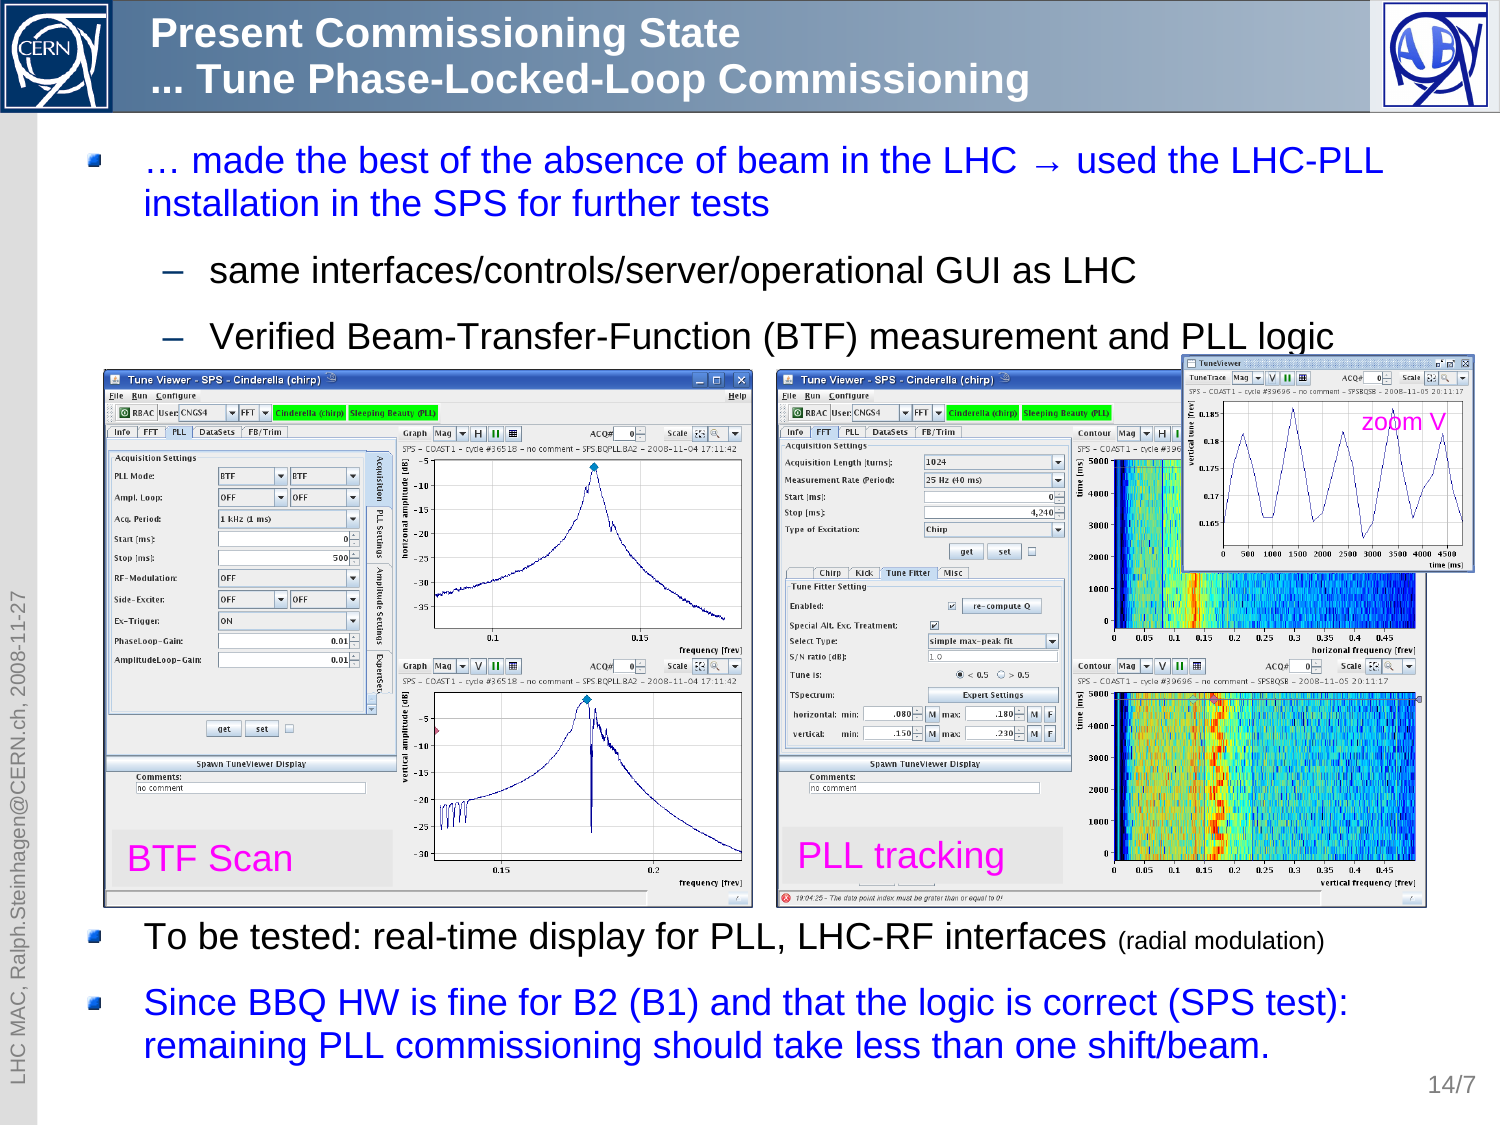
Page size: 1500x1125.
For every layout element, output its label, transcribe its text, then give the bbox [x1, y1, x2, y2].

text_box BTF Scan [112, 829, 393, 887]
list … made the best of the absence of beam in the LHC → used the LHC-PLL installation in the SPS for further tests same interfaces/controls/server/operational GUI as LHC Verified Beam-Transfer-Function (BTF) measurement and PLL logic To be tested: real-time display for PLL, LHC-RF interfaces (radial modulation) Since BBQ HW is fine for B2 (B1) and that the logic is correct (SPS test): remaining PLL commissioning should take less than one shift/beam. [87, 137, 1438, 1068]
title Present Commissioning State ... Tune Phase-Locked-Loop Commissioning [150, 7, 1201, 106]
picture [103, 369, 753, 908]
picture [0, 0, 113, 113]
picture [1181, 354, 1475, 573]
picture [1382, 1, 1489, 108]
text_box zoom V [1346, 400, 1462, 443]
text_box PLL tracking [782, 826, 1063, 884]
